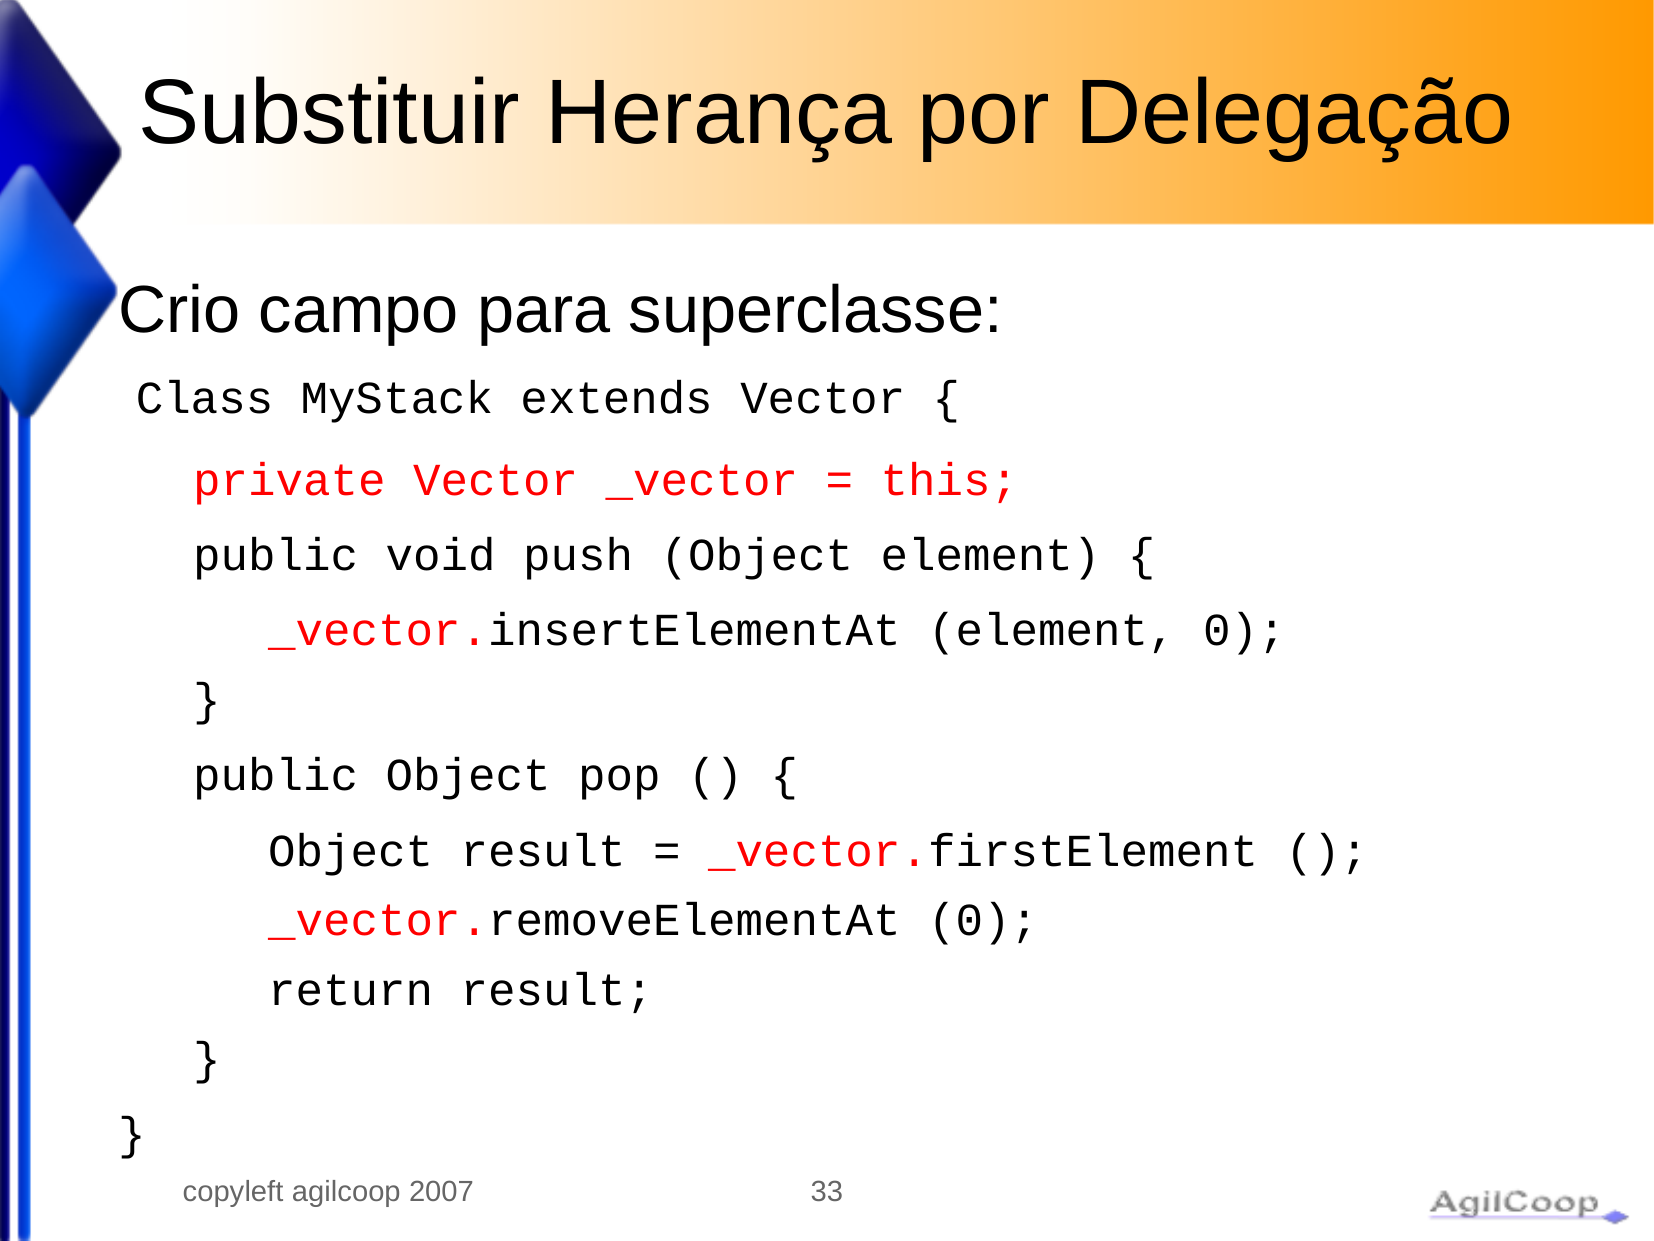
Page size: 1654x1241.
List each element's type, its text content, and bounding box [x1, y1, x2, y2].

picture [0, 0, 1654, 1241]
list Crio campo para superclasse: Class MyStack extends Vector { private Vector _vector = this; public void push (Object element) { _vector.insertElementAt (element, 0); } public Object pop () { Object result = _vector.firstElement (); _vector.removeElementAt (0); return result; } } [118, 271, 1607, 1164]
title Substituir Herança por Delegação [82, 8, 1571, 216]
